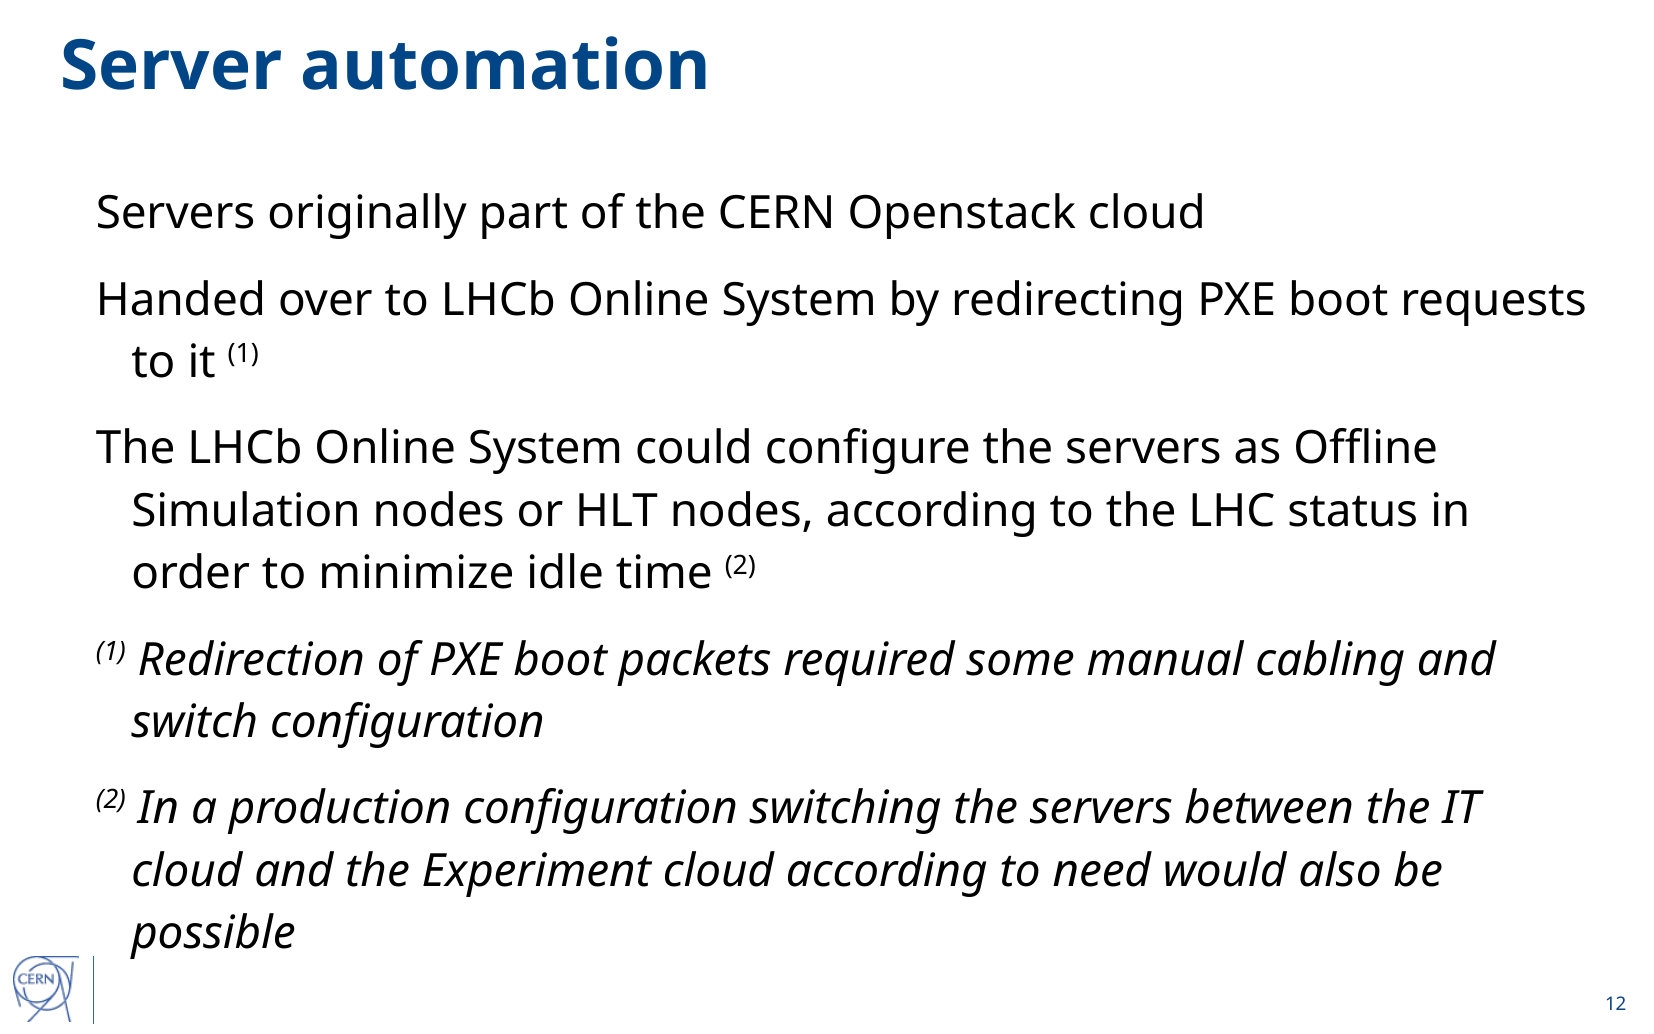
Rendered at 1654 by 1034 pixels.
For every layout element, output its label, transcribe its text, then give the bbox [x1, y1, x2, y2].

picture [13, 956, 78, 1032]
text_box Servers originally part of the CERN Openstack cloud Handed over to LHCb Online System by redirecting PXE boot requests to it (1) The LHCb Online System could configure the servers as Offline Simulation nodes or HLT nodes, according to the LHC status in order to minimize idle time (2) (1) Redirection of PXE boot packets required some manual cabling and switch configuration (2) In a production configuration switching the servers between the IT cloud and the Experiment cloud according to need would also be possible [78, 172, 1606, 1034]
title Server automation [60, 0, 1528, 138]
